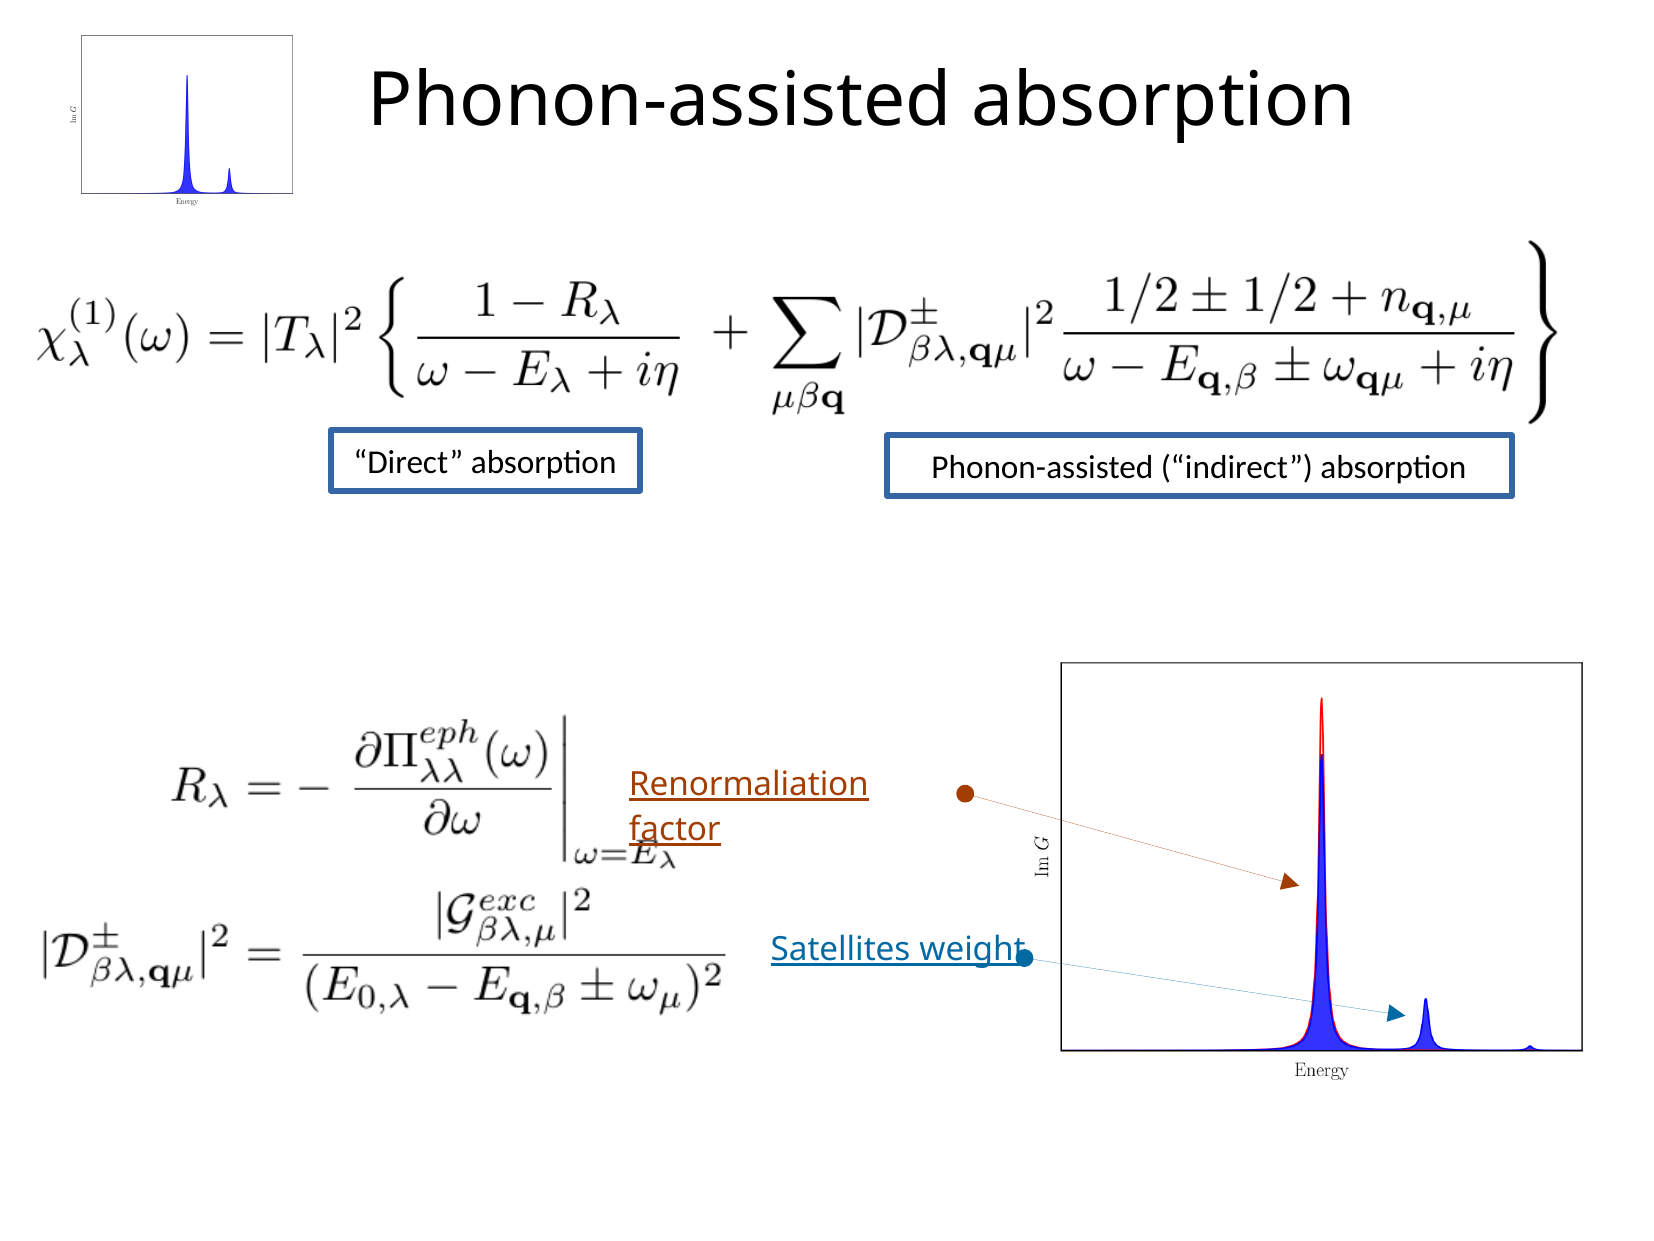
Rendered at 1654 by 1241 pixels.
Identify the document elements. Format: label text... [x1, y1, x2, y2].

picture [47, 11, 319, 216]
text_box Satellites weight [755, 918, 1109, 981]
text_box Phonon-assisted (“indirect”) absorption [887, 435, 1512, 497]
text_box Renormaliation factor [614, 752, 967, 815]
picture [23, 696, 732, 1061]
text_box “Direct” absorption [330, 429, 640, 491]
title Phonon-assisted absorption [141, 0, 1583, 239]
picture [0, 236, 1560, 433]
picture [977, 602, 1648, 1105]
